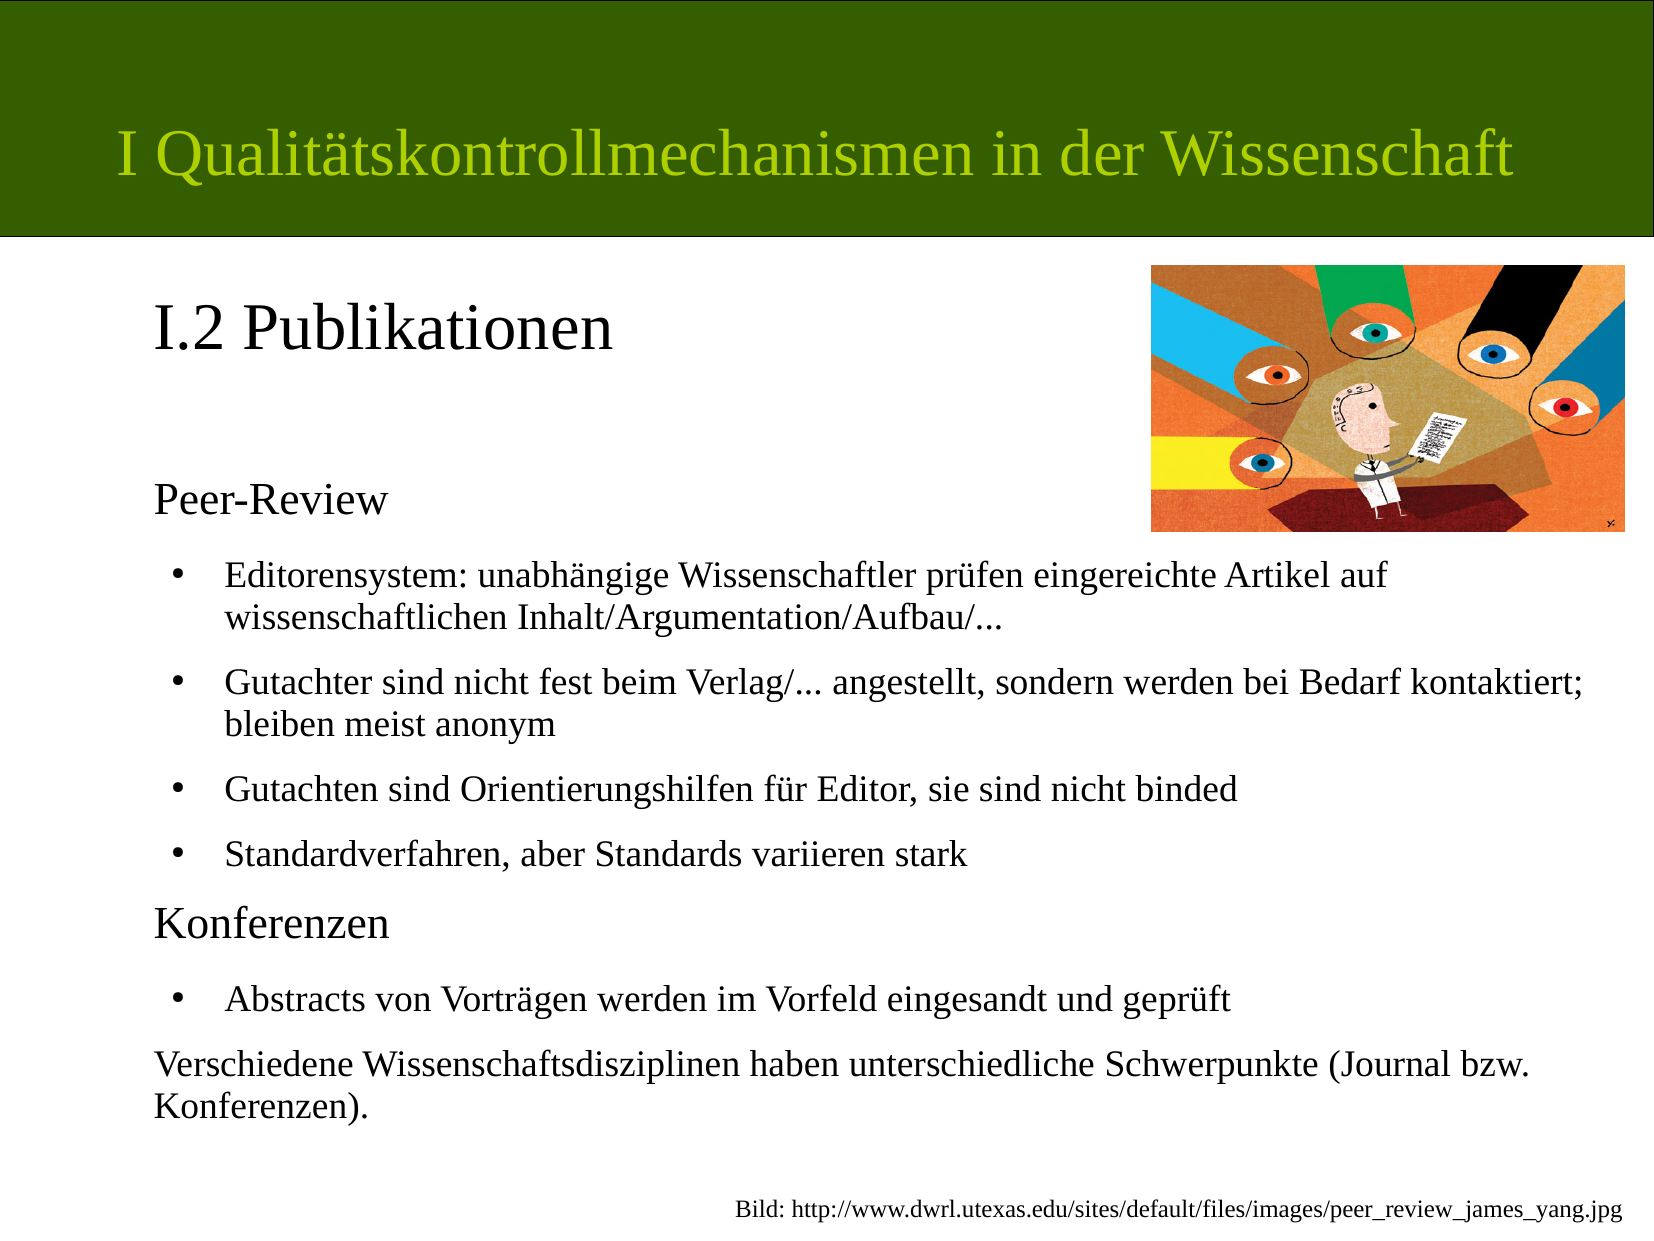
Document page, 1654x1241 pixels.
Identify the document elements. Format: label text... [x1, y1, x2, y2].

picture [1151, 265, 1625, 532]
title I Qualitätskontrollmechanismen in der Wissenschaft [82, 49, 1571, 257]
text_box [0, 0, 1654, 237]
list I.2 Publikationen Peer-Review Editorensystem: unabhängige Wissenschaftler prüfen eingereichte Artikel auf wissenschaftlichen Inhalt/Argumentation/Aufbau/... Gutachter sind nicht fest beim Verlag/... angestellt, sondern werden bei Bedarf kontaktiert; bleiben meist anonym Gutachten sind Orientierungshilfen für Editor, sie sind nicht binded Standardverfahren, aber Standards variieren stark Konferenzen Abstracts von Vorträgen werden im Vorfeld eingesandt und geprüft Verschiedene Wissenschaftsdisziplinen haben unterschiedliche Schwerpunkte (Journal bzw. Konferenzen). Bild: http://www.dwrl.utexas.edu/sites/default/files/images/peer_review_james_yang.jpg [82, 290, 1625, 1241]
